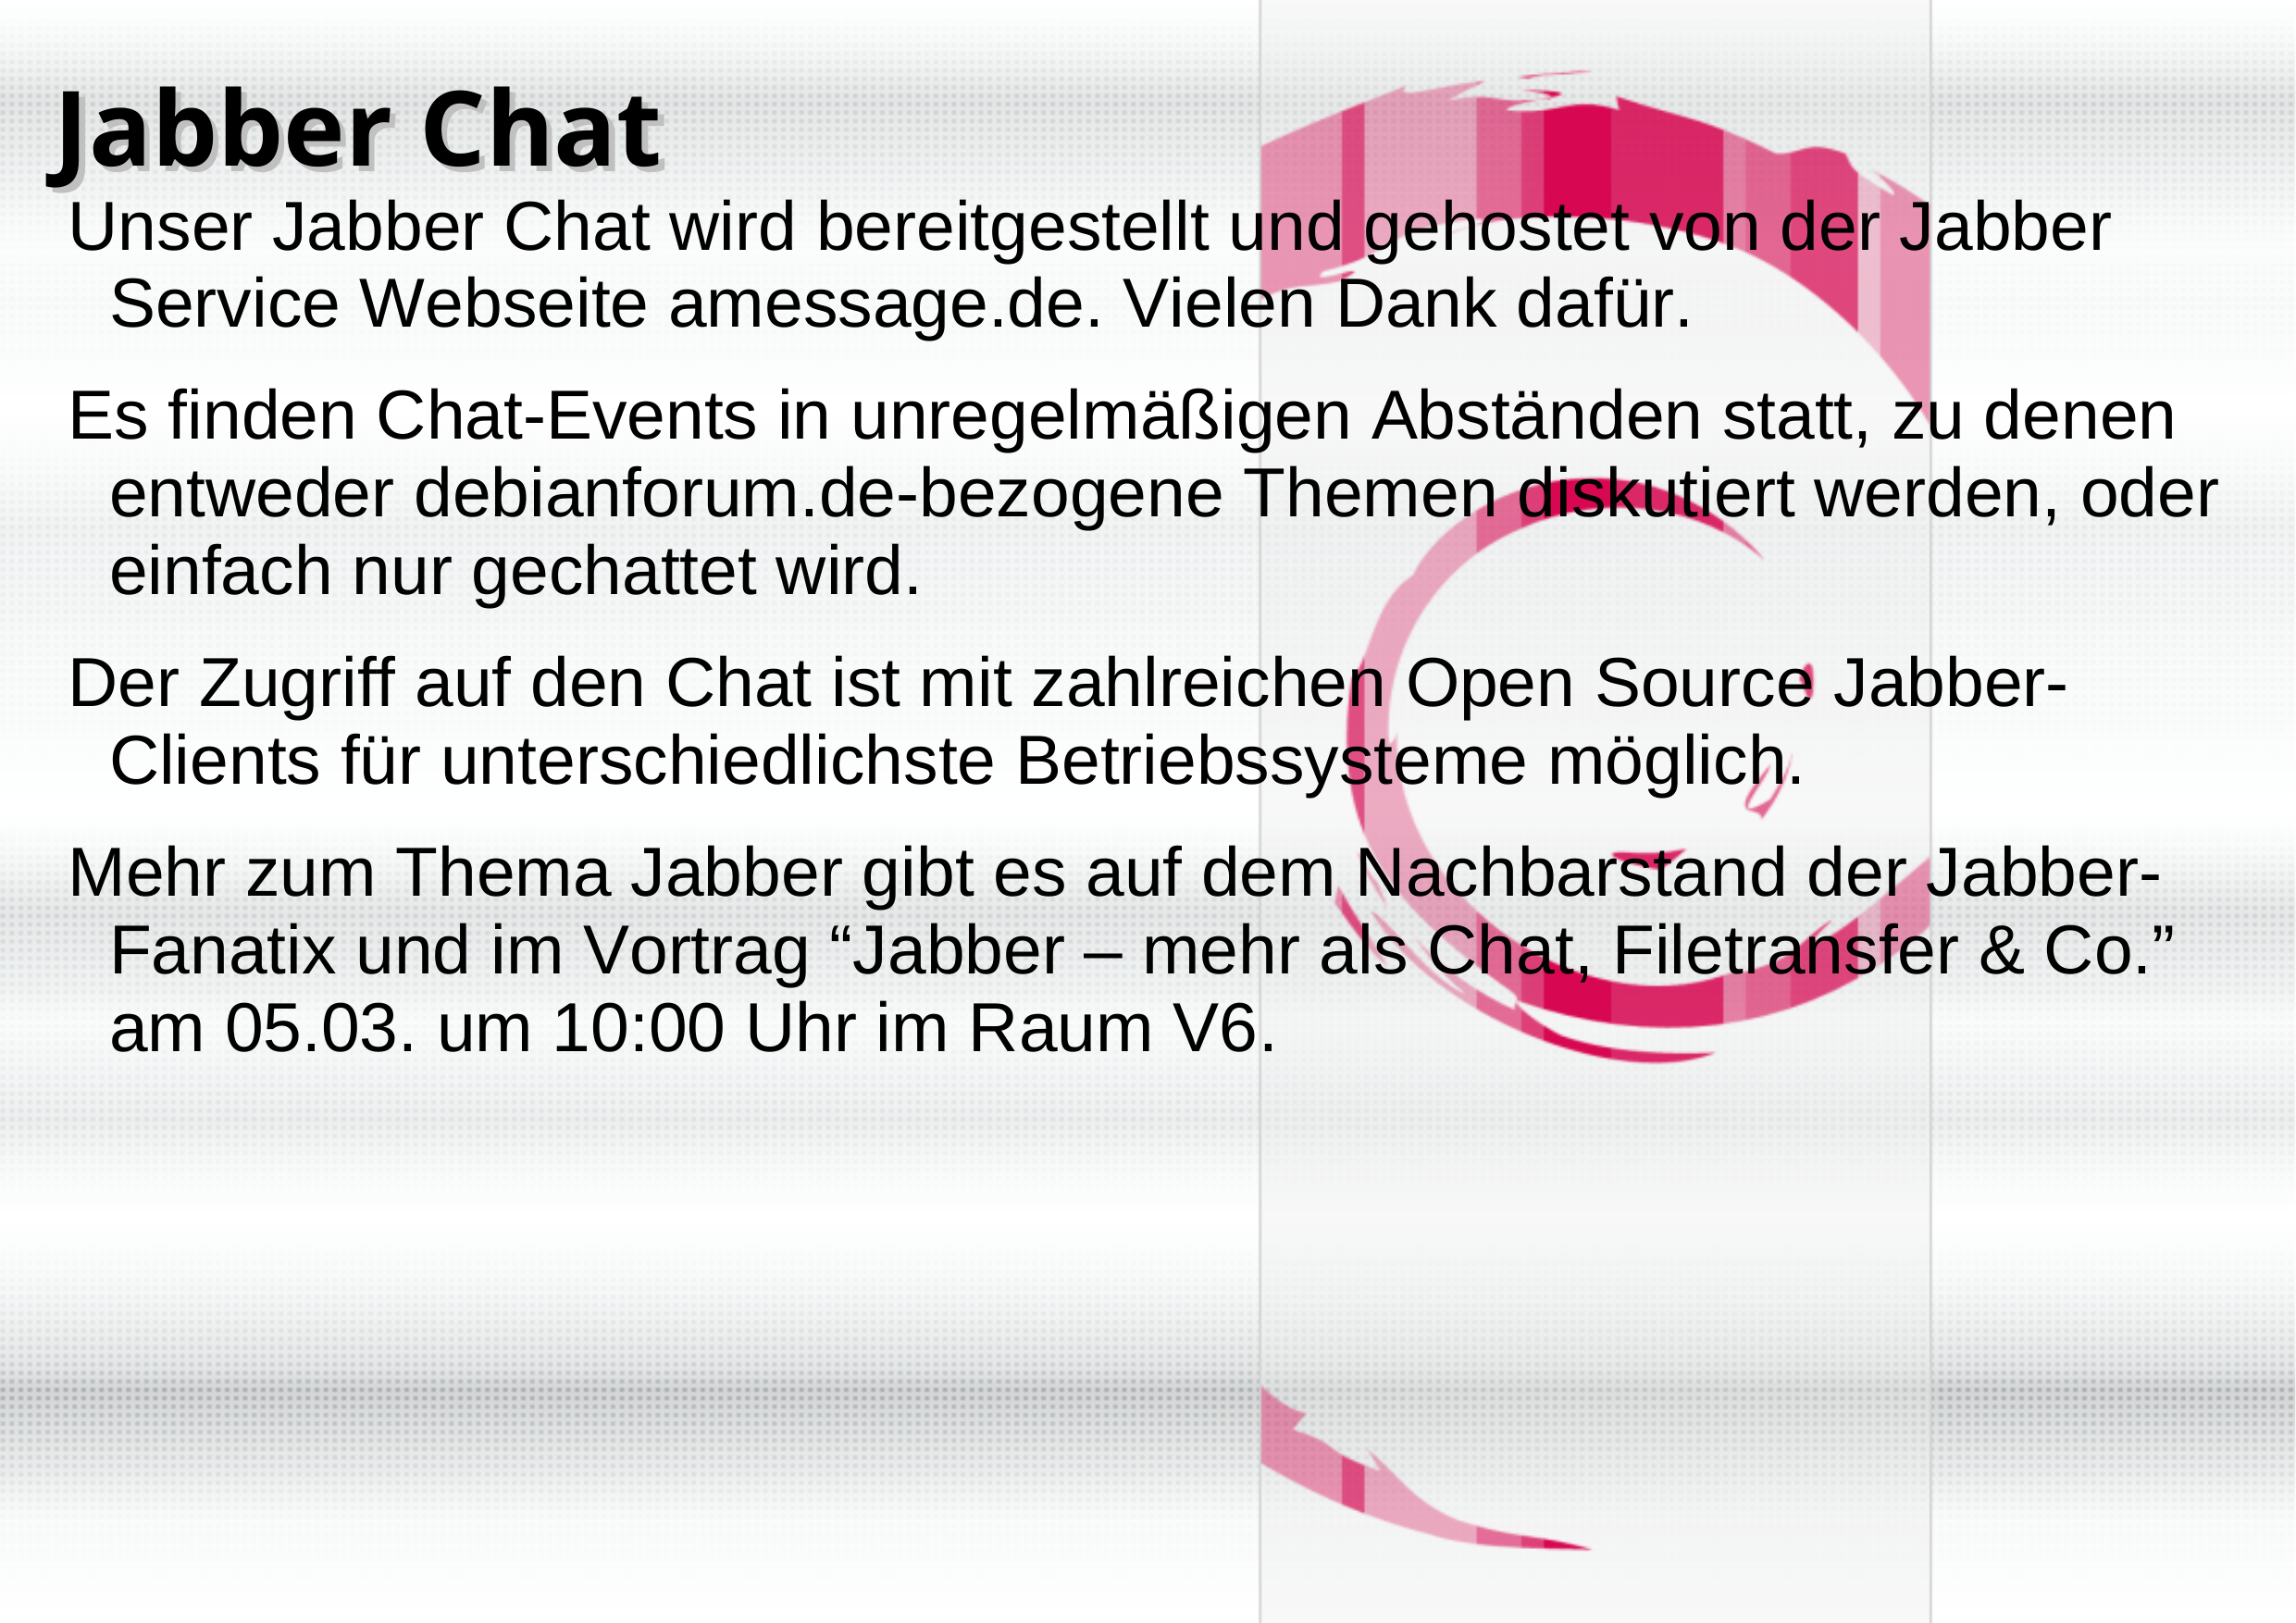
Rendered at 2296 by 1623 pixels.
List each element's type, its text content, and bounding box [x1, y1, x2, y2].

text_box Jabber Chat [55, 55, 2213, 176]
text_box Unser Jabber Chat wird bereitgestellt und gehostet von der Jabber Service Webseite amessage.de. Vielen Dank dafür. Es finden Chat-Events in unregelmäßigen Abständen statt, zu denen entweder debianforum.de-bezogene Themen diskutiert werden, oder einfach nur gechattet wird. Der Zugriff auf den Chat ist mit zahlreichen Open Source Jabber-Clients für unterschiedlichste Betriebssysteme möglich. Mehr zum Thema Jabber gibt es auf dem Nachbarstand der Jabber-Fanatix und im Vortrag “Jabber – mehr als Chat, Filetransfer & Co.” am 05.03. um 10:00 Uhr im Raum V6. [55, 186, 2265, 1592]
picture [0, 0, 2296, 1623]
